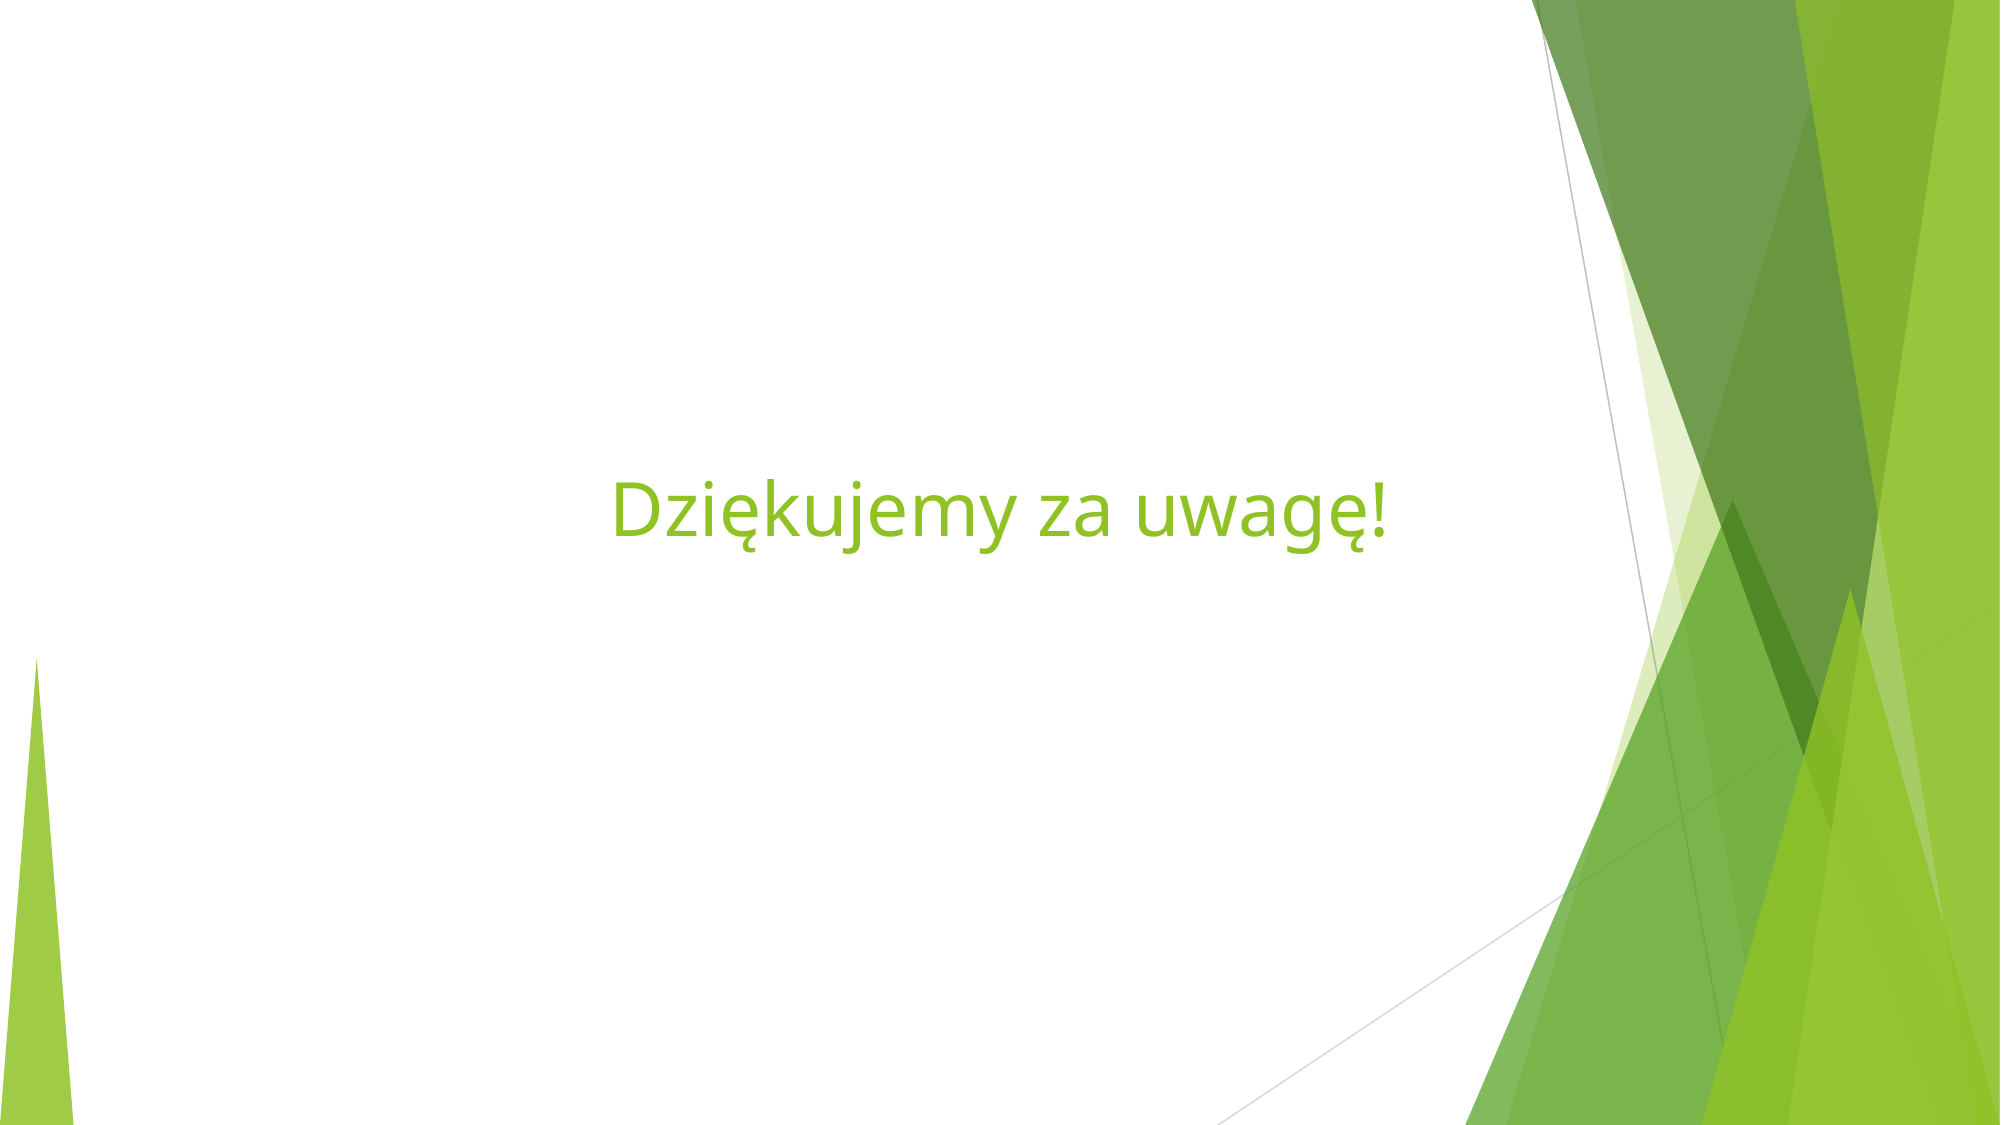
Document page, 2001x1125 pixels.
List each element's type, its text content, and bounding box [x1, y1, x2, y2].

title Dziękujemy za uwagę! [137, 453, 1863, 672]
